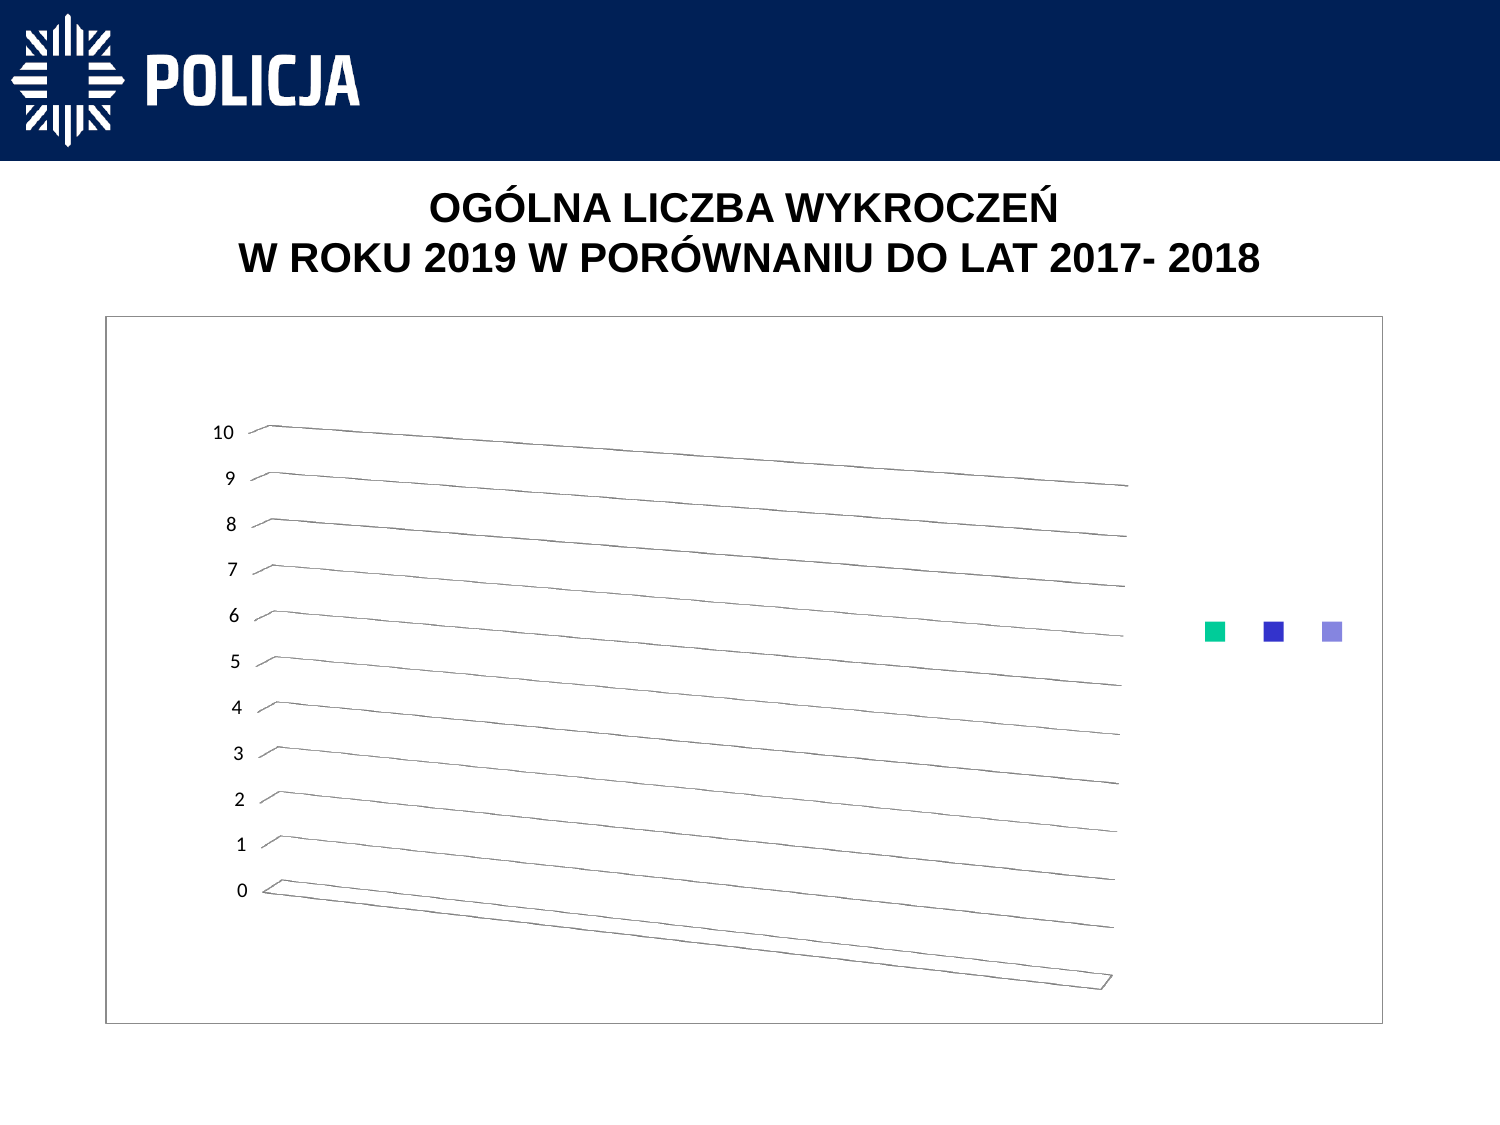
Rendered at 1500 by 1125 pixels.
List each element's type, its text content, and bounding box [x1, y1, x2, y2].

text_box OGÓLNA LICZBA WYKROCZEŃ W ROKU 2019 W PORÓWNANIU DO LAT 2017- 2018 [23, 172, 1477, 289]
text_box [360, 0, 1500, 161]
chart [105, 316, 1383, 1024]
picture [0, 0, 360, 161]
